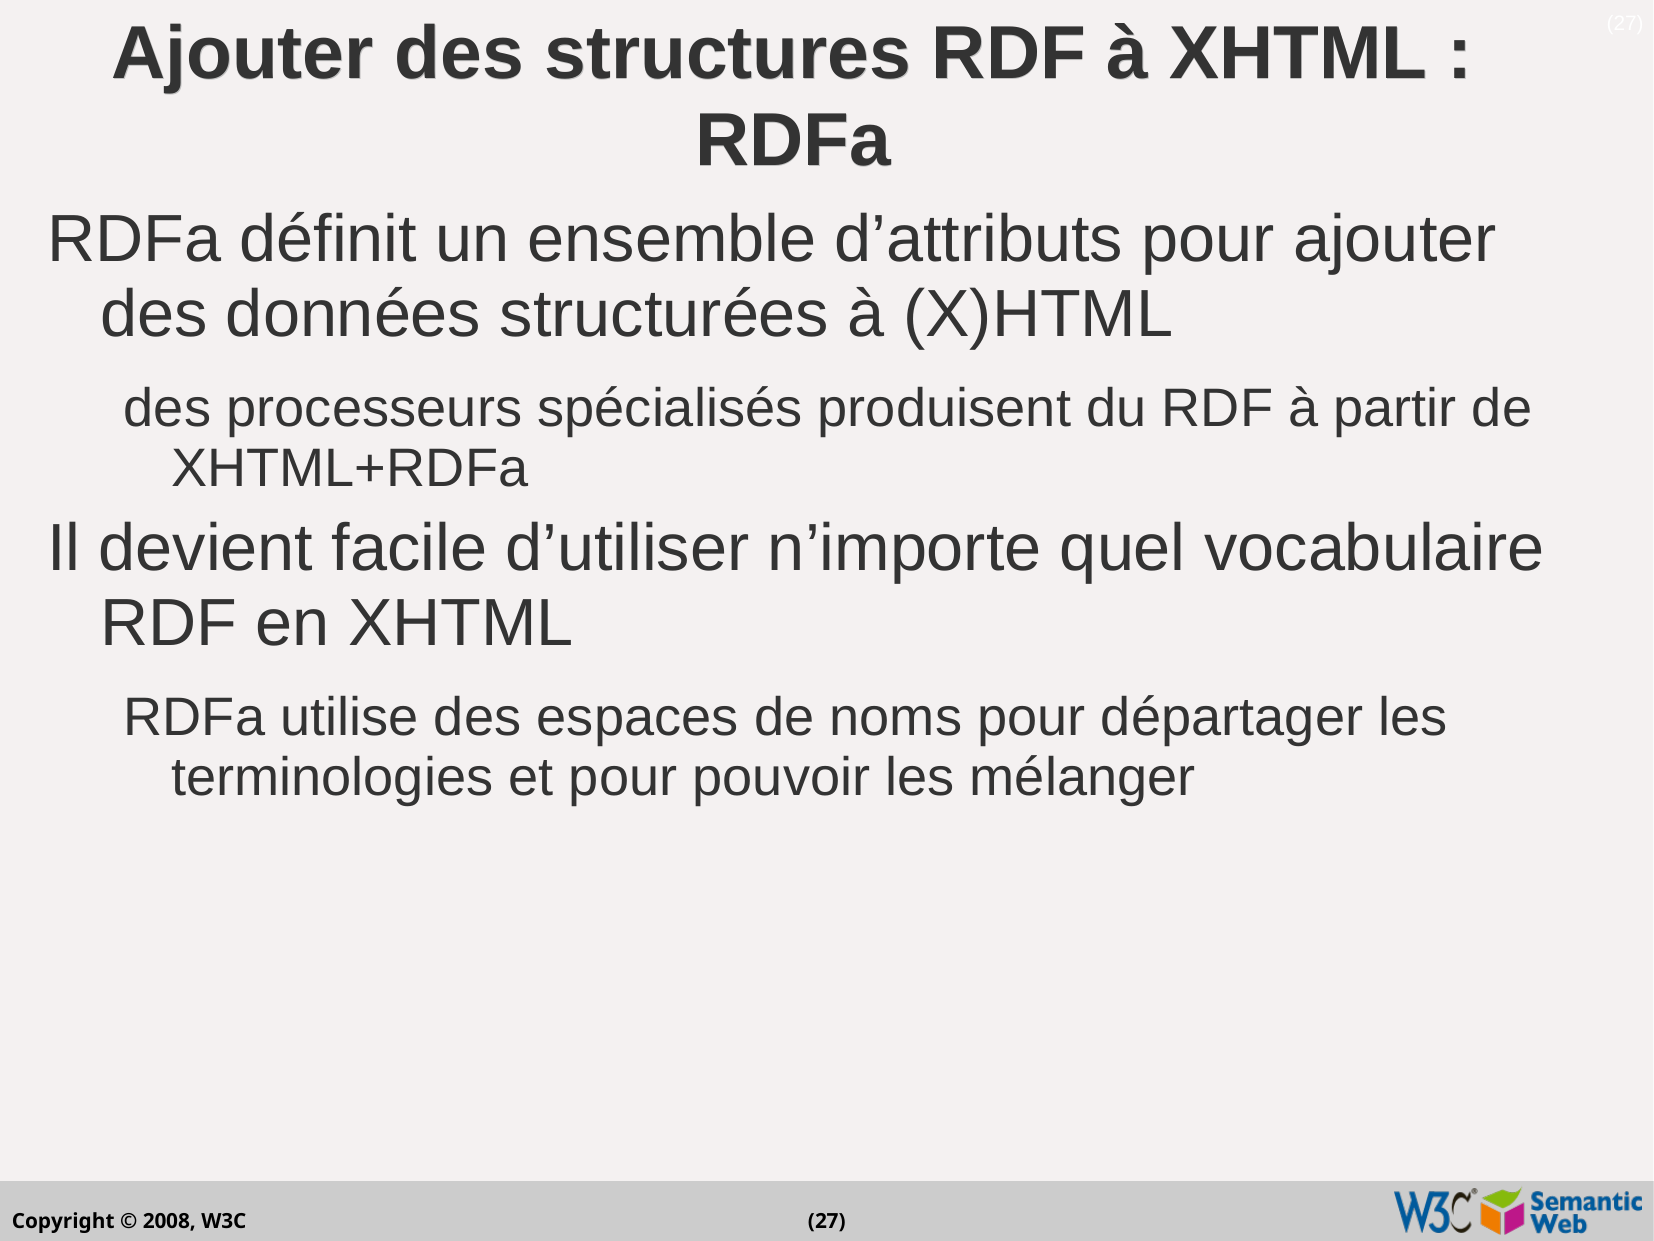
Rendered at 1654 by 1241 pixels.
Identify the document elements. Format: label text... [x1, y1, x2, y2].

list RDFa définit un ensemble d’attributs pour ajouter des données structurées à (X)HTML des processeurs spécialisés produisent du RDF à partir de XHTML+RDFa Il devient facile d’utiliser n’importe quel vocabulaire RDF en XHTML RDFa utilise des espaces de noms pour départager les terminologies et pour pouvoir les mélanger [29, 200, 1624, 1187]
picture [1394, 1185, 1642, 1235]
title Ajouter des structures RDF à XHTML : RDFa [93, 8, 1493, 181]
